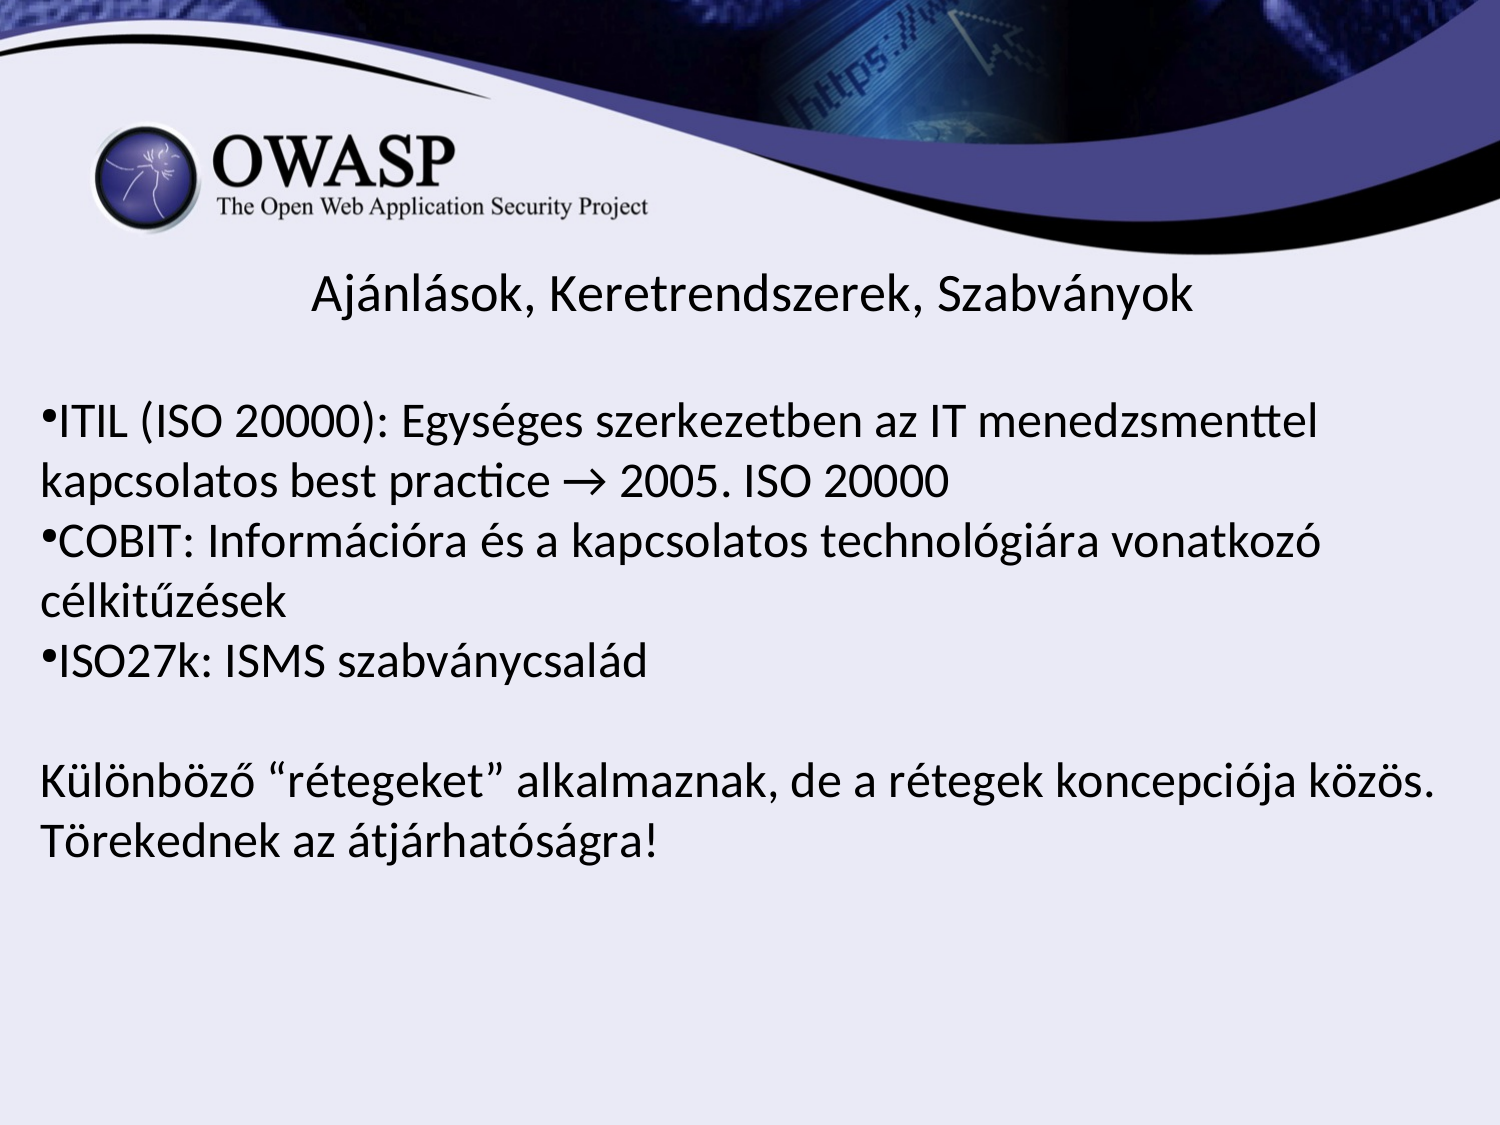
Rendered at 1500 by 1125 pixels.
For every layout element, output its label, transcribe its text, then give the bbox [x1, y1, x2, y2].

picture [0, 0, 1500, 1125]
text_box Ajánlások, Keretrendszerek, Szabványok ITIL (ISO 20000): Egységes szerkezetben az IT menedzsmenttel kapcsolatos best practice → 2005. ISO 20000 COBIT: Információra és a kapcsolatos technológiára vonatkozó célkitűzések ISO27k: ISMS szabványcsalád Különböző “rétegeket” alkalmaznak, de a rétegek koncepciója közös. Törekednek az átjárhatóságra! [25, 250, 1483, 1000]
